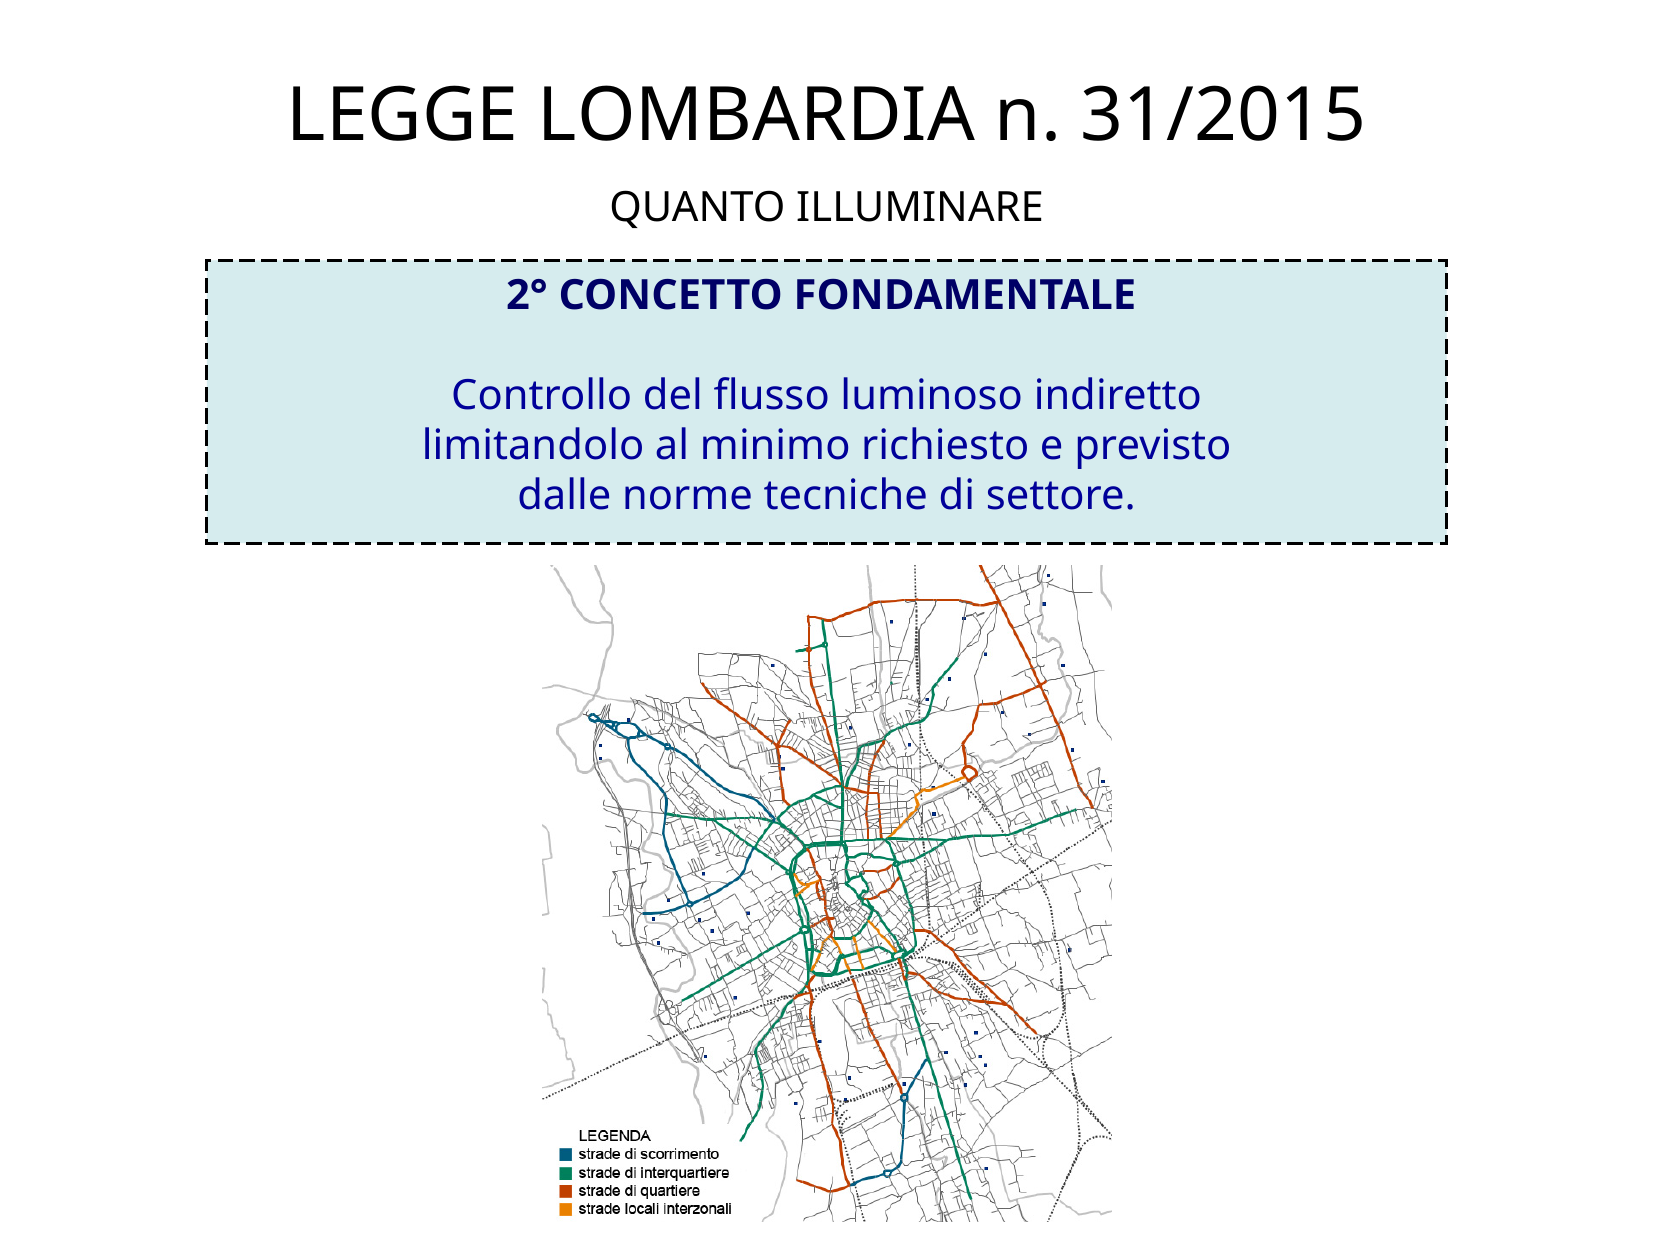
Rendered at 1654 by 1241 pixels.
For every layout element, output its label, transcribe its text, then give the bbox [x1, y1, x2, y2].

text_box 2° CONCETTO FONDAMENTALE Controllo del flusso luminoso indiretto limitandolo al minimo richiesto e previsto dalle norme tecniche di settore. [206, 260, 1447, 544]
picture [542, 565, 1112, 1222]
title LEGGE LOMBARDIA n. 31/2015 [124, 44, 1530, 176]
text_box QUANTO ILLUMINARE [296, 172, 1358, 238]
